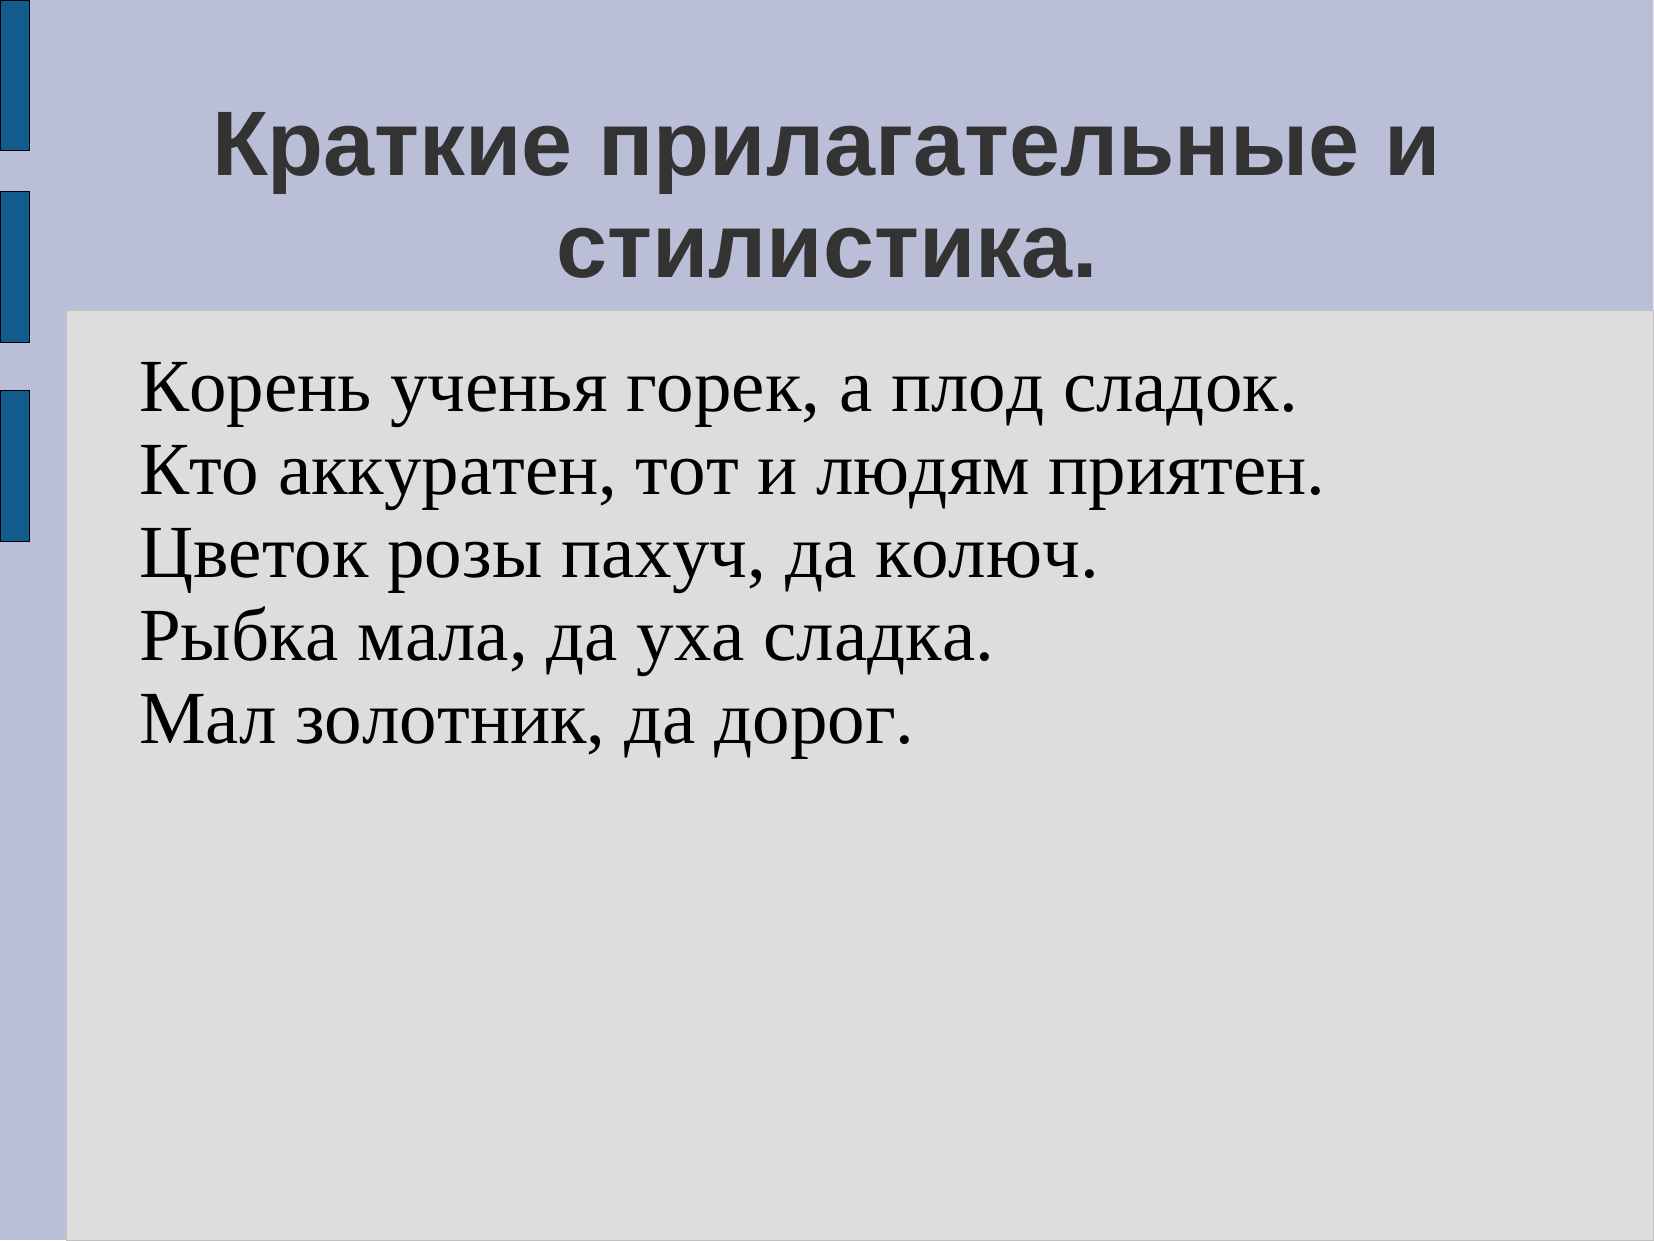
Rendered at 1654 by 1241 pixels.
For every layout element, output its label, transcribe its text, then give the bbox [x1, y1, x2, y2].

title Краткие прилагательные и стилистика. [121, 92, 1534, 298]
list Корень ученья горек, а плод сладок. Кто аккуратен, тот и людям приятен. Цветок розы пахуч, да колюч. Рыбка мала, да уха сладка. Мал золотник, да дорог. [121, 344, 1534, 1112]
